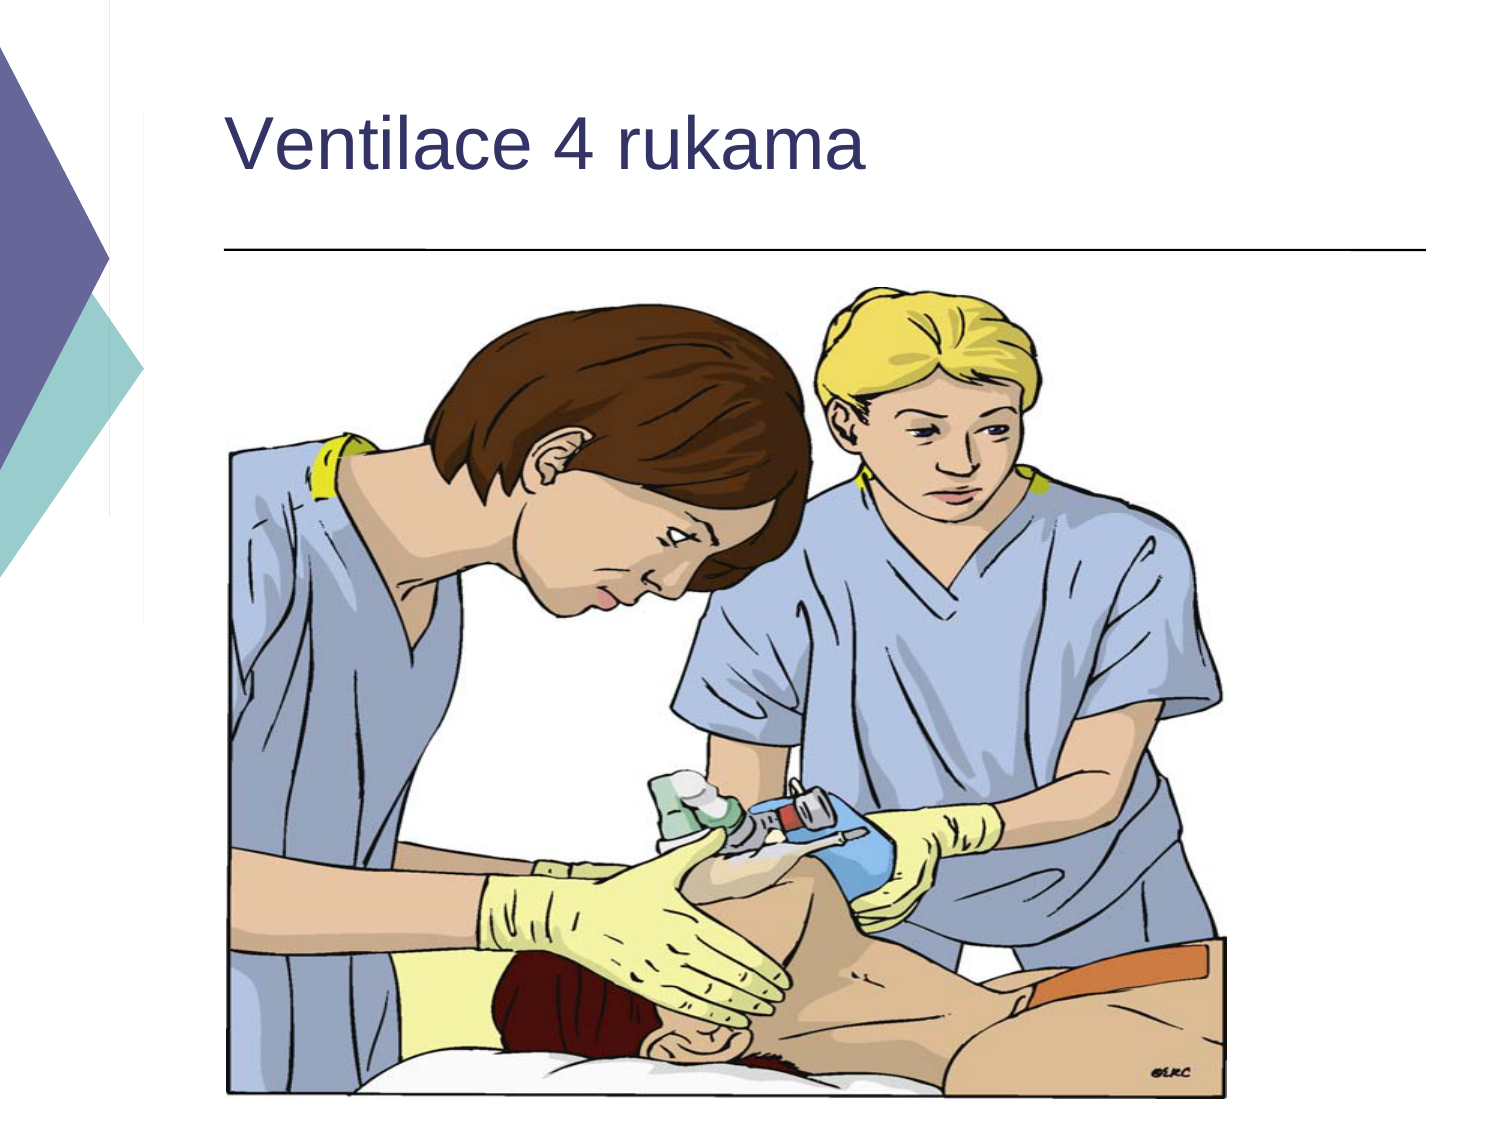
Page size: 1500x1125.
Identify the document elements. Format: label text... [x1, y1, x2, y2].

picture [226, 287, 1227, 1099]
title Ventilace 4 rukama [224, 48, 1424, 229]
